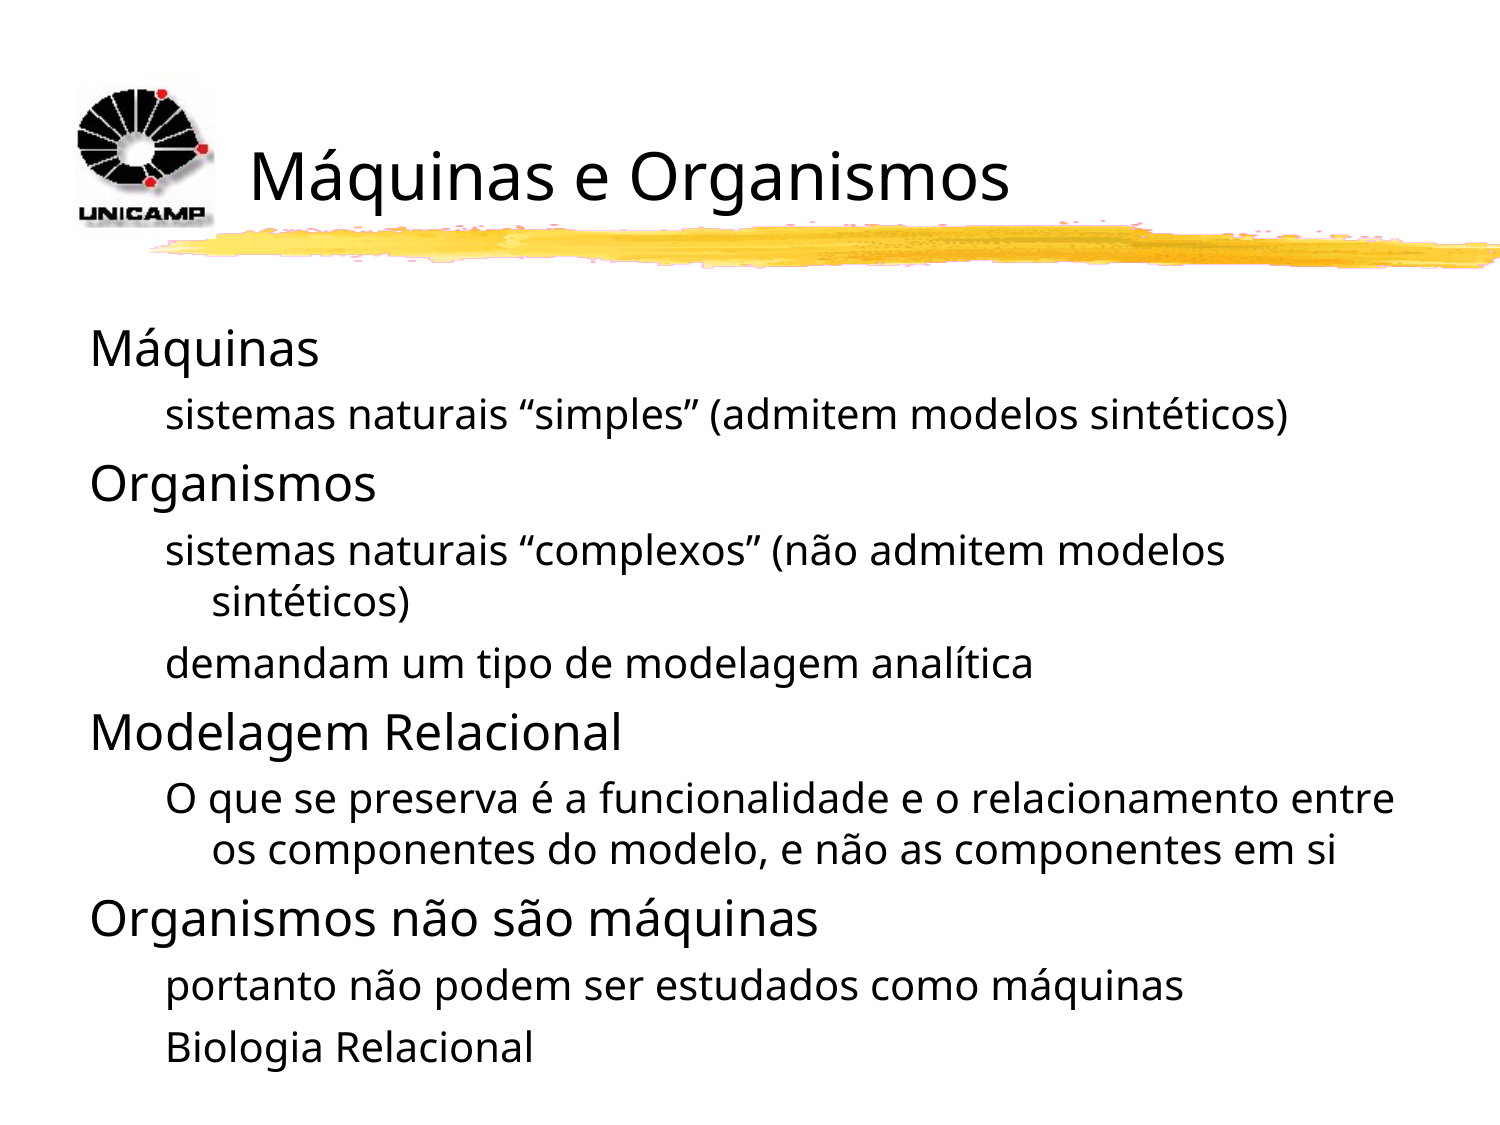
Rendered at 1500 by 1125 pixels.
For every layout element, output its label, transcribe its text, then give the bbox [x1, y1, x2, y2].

list Máquinas sistemas naturais “simples” (admitem modelos sintéticos) Organismos sistemas naturais “complexos” (não admitem modelos sintéticos) demandam um tipo de modelagem analítica Modelagem Relacional O que se preserva é a funcionalidade e o relacionamento entre os componentes do modelo, e não as componentes em si Organismos não são máquinas portanto não podem ser estudados como máquinas Biologia Relacional [74, 309, 1417, 994]
title Máquinas e Organismos [233, 37, 1434, 225]
picture [75, 74, 1500, 279]
